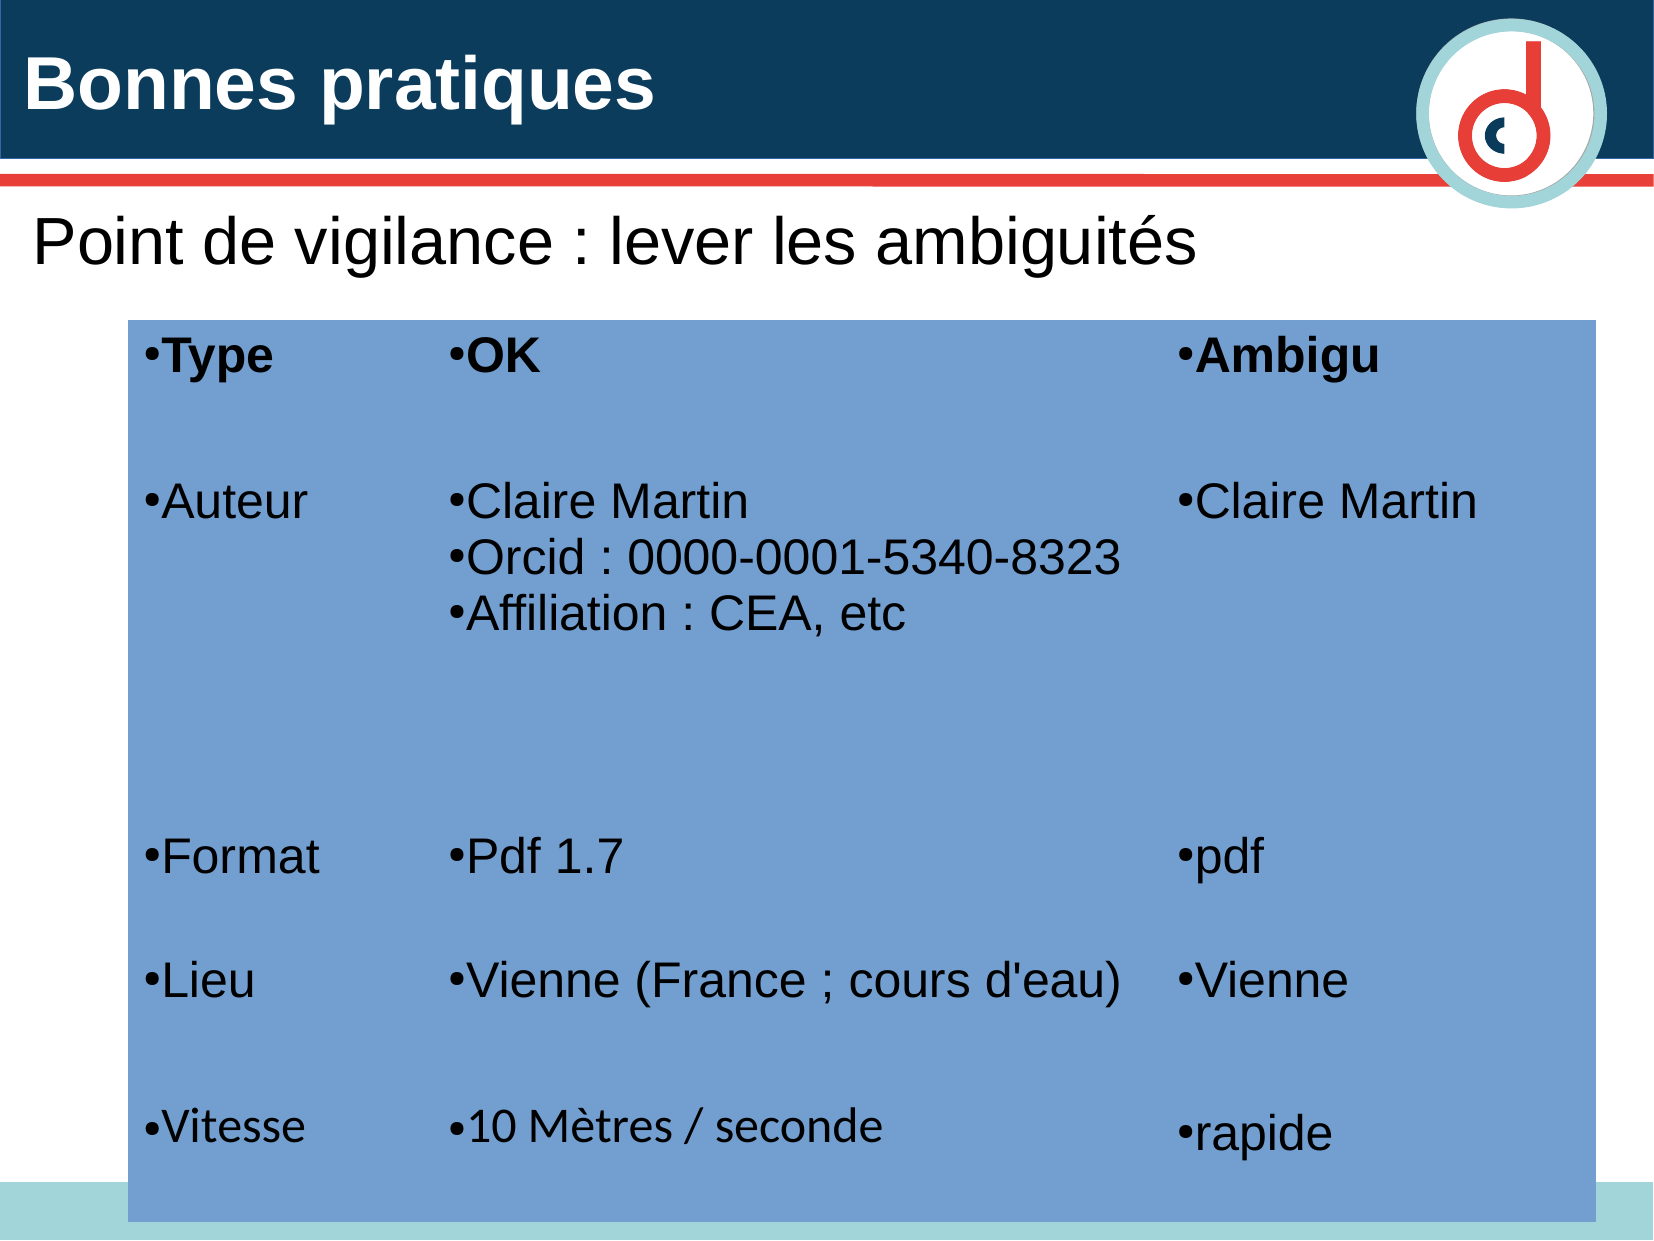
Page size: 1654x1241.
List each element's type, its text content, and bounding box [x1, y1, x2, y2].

table_header Type [128, 320, 433, 466]
table_cell 10 Mètres / seconde [433, 1098, 1162, 1222]
title Bonnes pratiques [23, 11, 1565, 159]
table_cell Pdf 1.7 [433, 821, 1162, 945]
table_header Ambigu [1162, 320, 1596, 466]
table_cell Claire Martin Orcid : 0000-0001-5340-8323 Affiliation : CEA, etc [433, 466, 1162, 821]
table_cell Claire Martin [1162, 466, 1596, 821]
table_cell Vienne (France ; cours d'eau) [433, 945, 1162, 1098]
table_header OK [433, 320, 1162, 466]
text_box Point de vigilance : lever les ambiguités [17, 196, 1414, 355]
table_cell rapide [1162, 1098, 1596, 1222]
table_cell Vitesse [128, 1098, 433, 1222]
table_cell pdf [1162, 821, 1596, 945]
table_cell Lieu [128, 945, 433, 1098]
table_cell Vienne [1162, 945, 1596, 1098]
table_cell Format [128, 821, 433, 945]
table_cell Auteur [128, 466, 433, 821]
